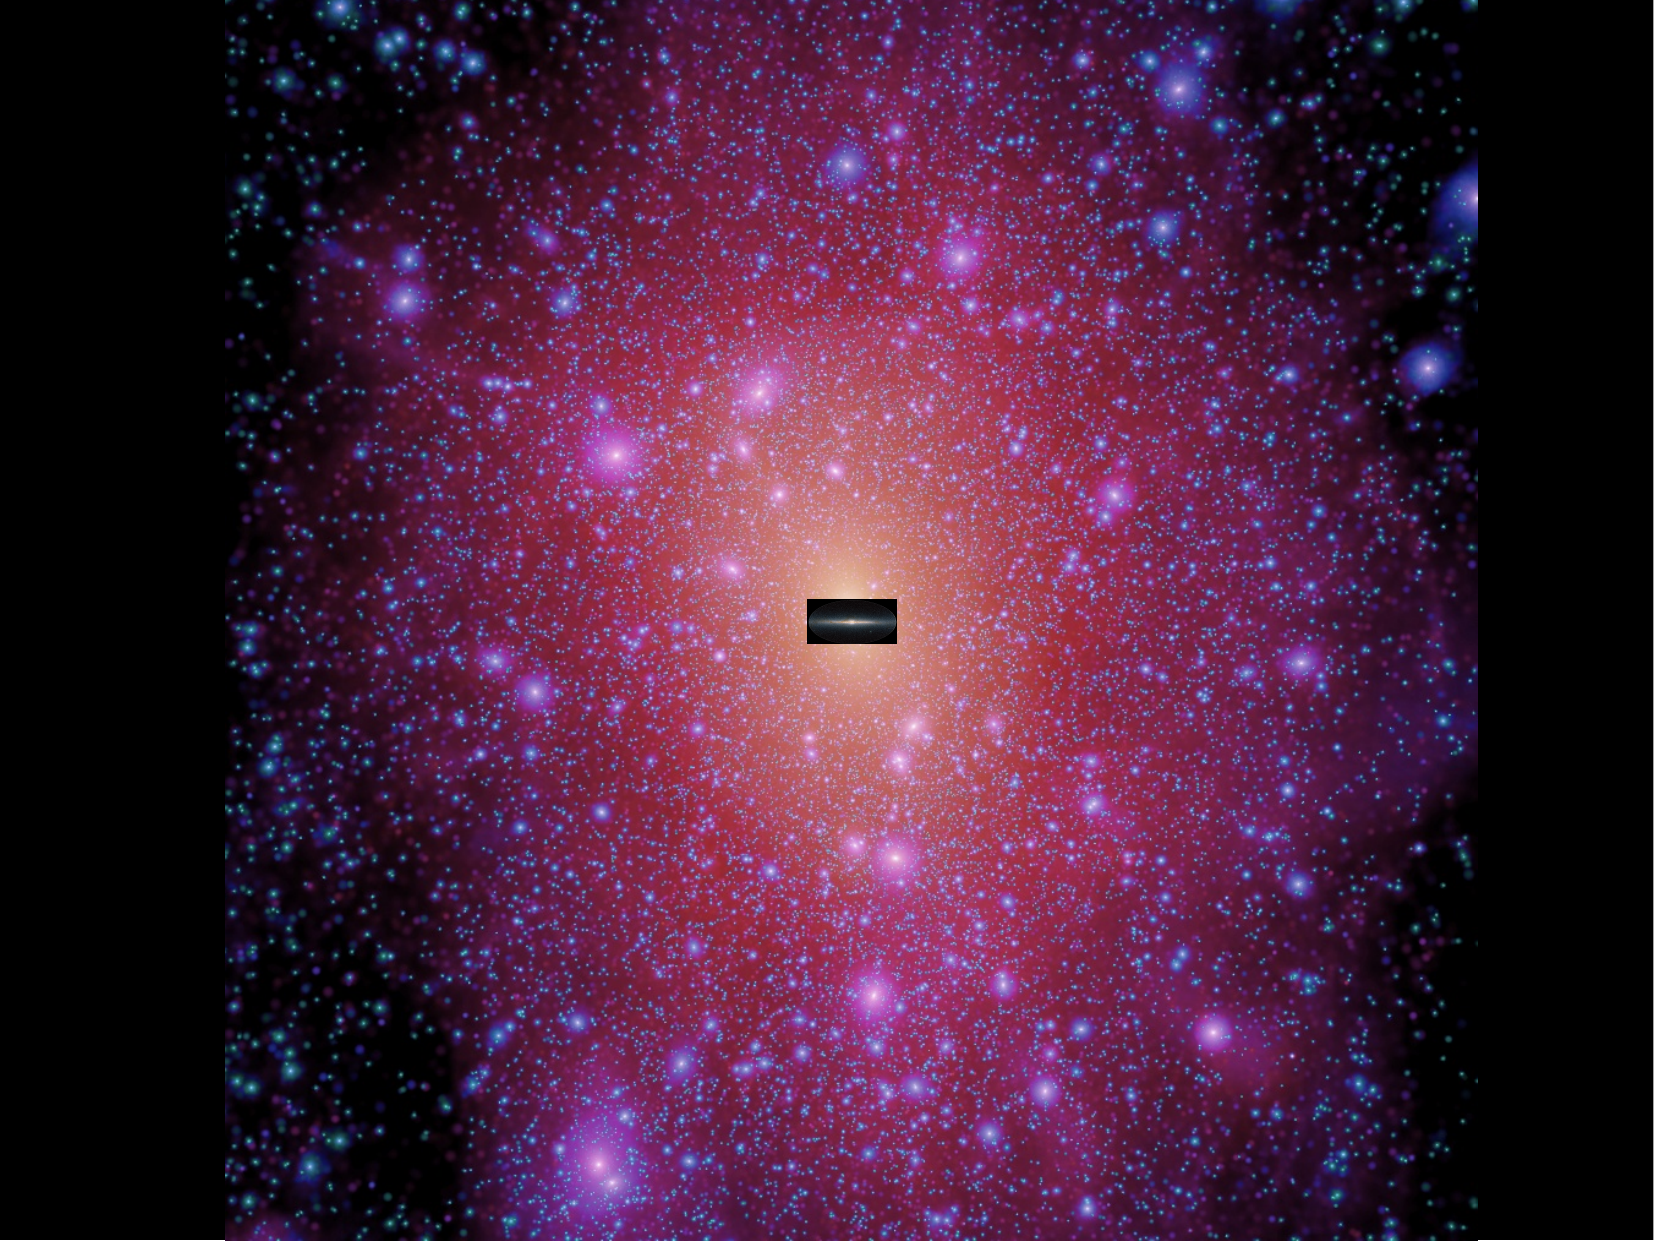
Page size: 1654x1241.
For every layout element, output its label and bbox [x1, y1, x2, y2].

picture [225, 0, 1478, 1241]
